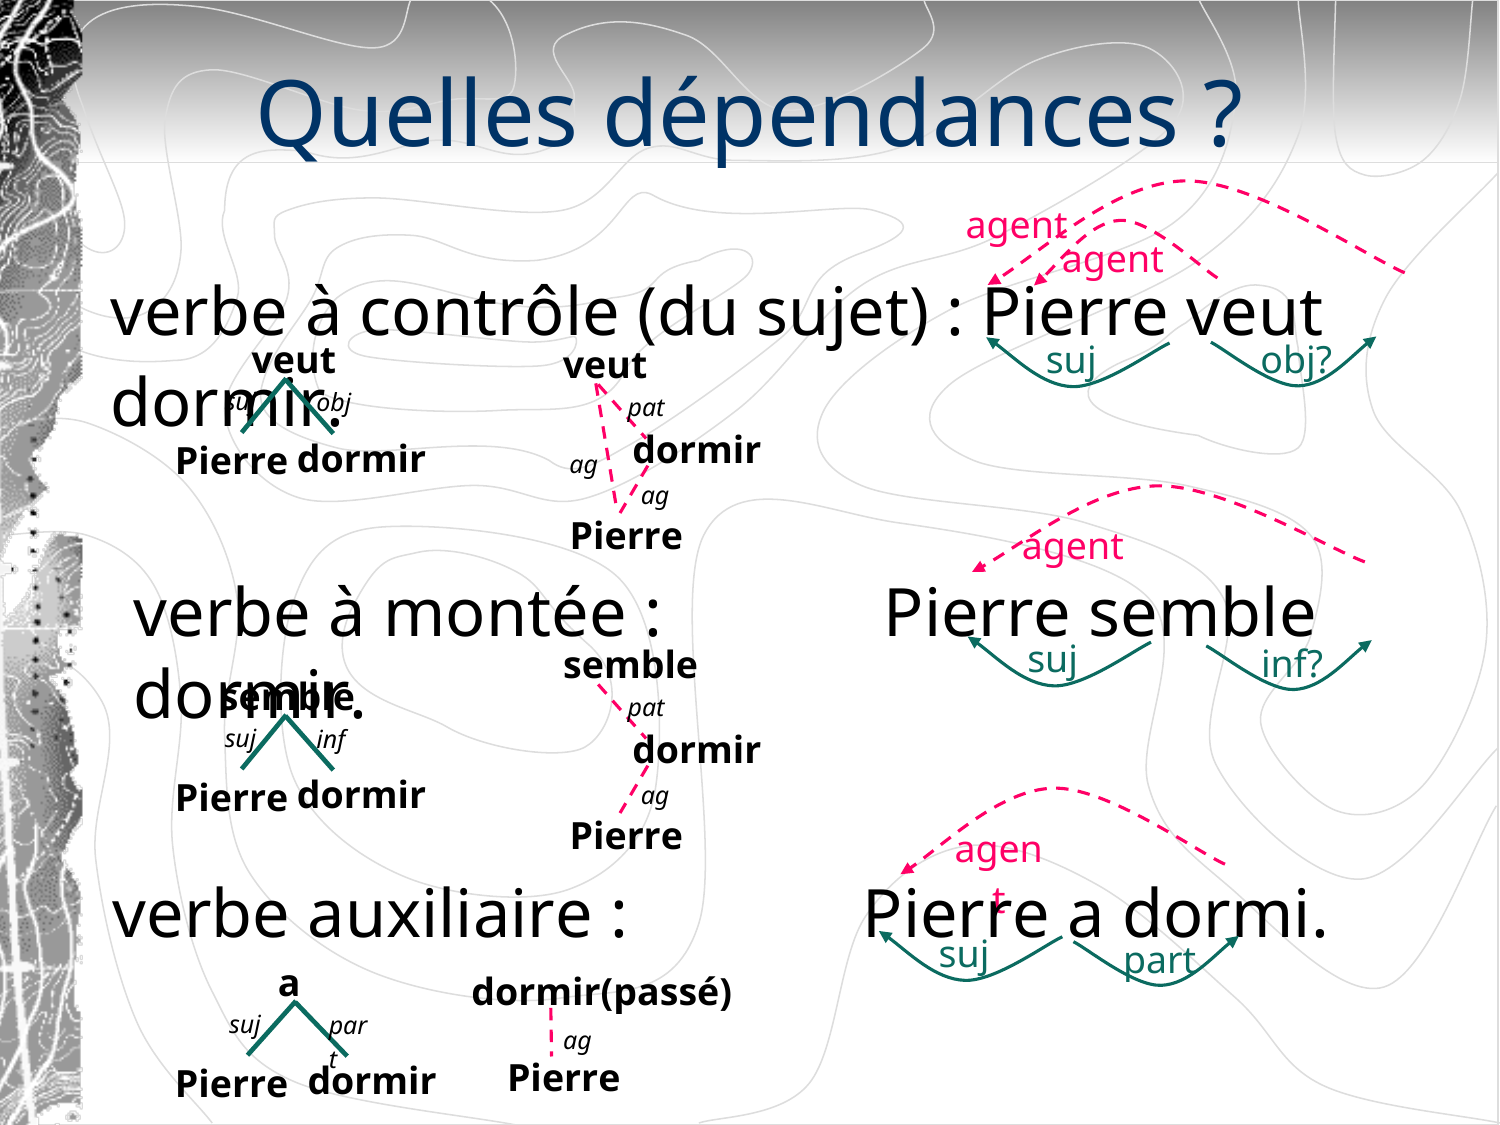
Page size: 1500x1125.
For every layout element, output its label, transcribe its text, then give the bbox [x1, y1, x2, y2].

text_box agent [1021, 519, 1125, 571]
text_box dormir(passé) [471, 965, 733, 1017]
text_box a [258, 956, 301, 1008]
text_box ag [640, 477, 681, 512]
text_box pat [627, 390, 668, 425]
text_box Pierre [569, 809, 684, 861]
text_box obj [316, 385, 356, 420]
text_box Pierre [174, 771, 289, 823]
text_box Pierre [507, 1051, 621, 1103]
text_box suj [229, 1006, 273, 1041]
text_box agent [1061, 232, 1164, 263]
text_box suj [1045, 333, 1098, 385]
text_box veut [251, 334, 337, 386]
text_box dormir [632, 723, 762, 775]
text_box agent [948, 822, 1050, 866]
text_box suj [224, 720, 265, 755]
text_box semble [220, 670, 356, 722]
text_box ag [640, 777, 681, 812]
text_box dormir [296, 768, 427, 820]
text_box suj [224, 383, 265, 418]
text_box inf [316, 721, 356, 756]
text_box suj [938, 927, 990, 979]
text_box suj [1027, 632, 1079, 684]
text_box ag [563, 1022, 603, 1057]
text_box Pierre [174, 1057, 289, 1109]
text_box agent [965, 198, 1068, 250]
text_box agent [1087, 254, 1099, 263]
text_box pat [627, 690, 668, 725]
text_box Pierre [174, 434, 289, 486]
text_box dormir [632, 423, 762, 475]
text_box part [328, 1007, 372, 1054]
text_box part [1122, 933, 1197, 985]
title Quelles dépendances ? [75, 45, 1426, 177]
text_box Pierre [569, 509, 684, 561]
text_box verbe à contrôle (du sujet) : Pierre veut dormir. [110, 263, 1477, 446]
text_box obj? [1260, 333, 1333, 385]
text_box agent [980, 844, 992, 860]
text_box veut [562, 338, 648, 391]
text_box ag [569, 446, 609, 481]
text_box verbe à montée : Pierre semble dormir. [133, 571, 1500, 735]
text_box verbe auxiliaire : Pierre a dormi. [112, 866, 1479, 958]
text_box semble [563, 638, 699, 691]
text_box verbe à contrôle (du sujet) : Pierre veut dormir. [245, 386, 327, 446]
text_box dormir [296, 432, 427, 484]
text_box inf? [1260, 637, 1324, 689]
text_box dormir [307, 1054, 437, 1106]
